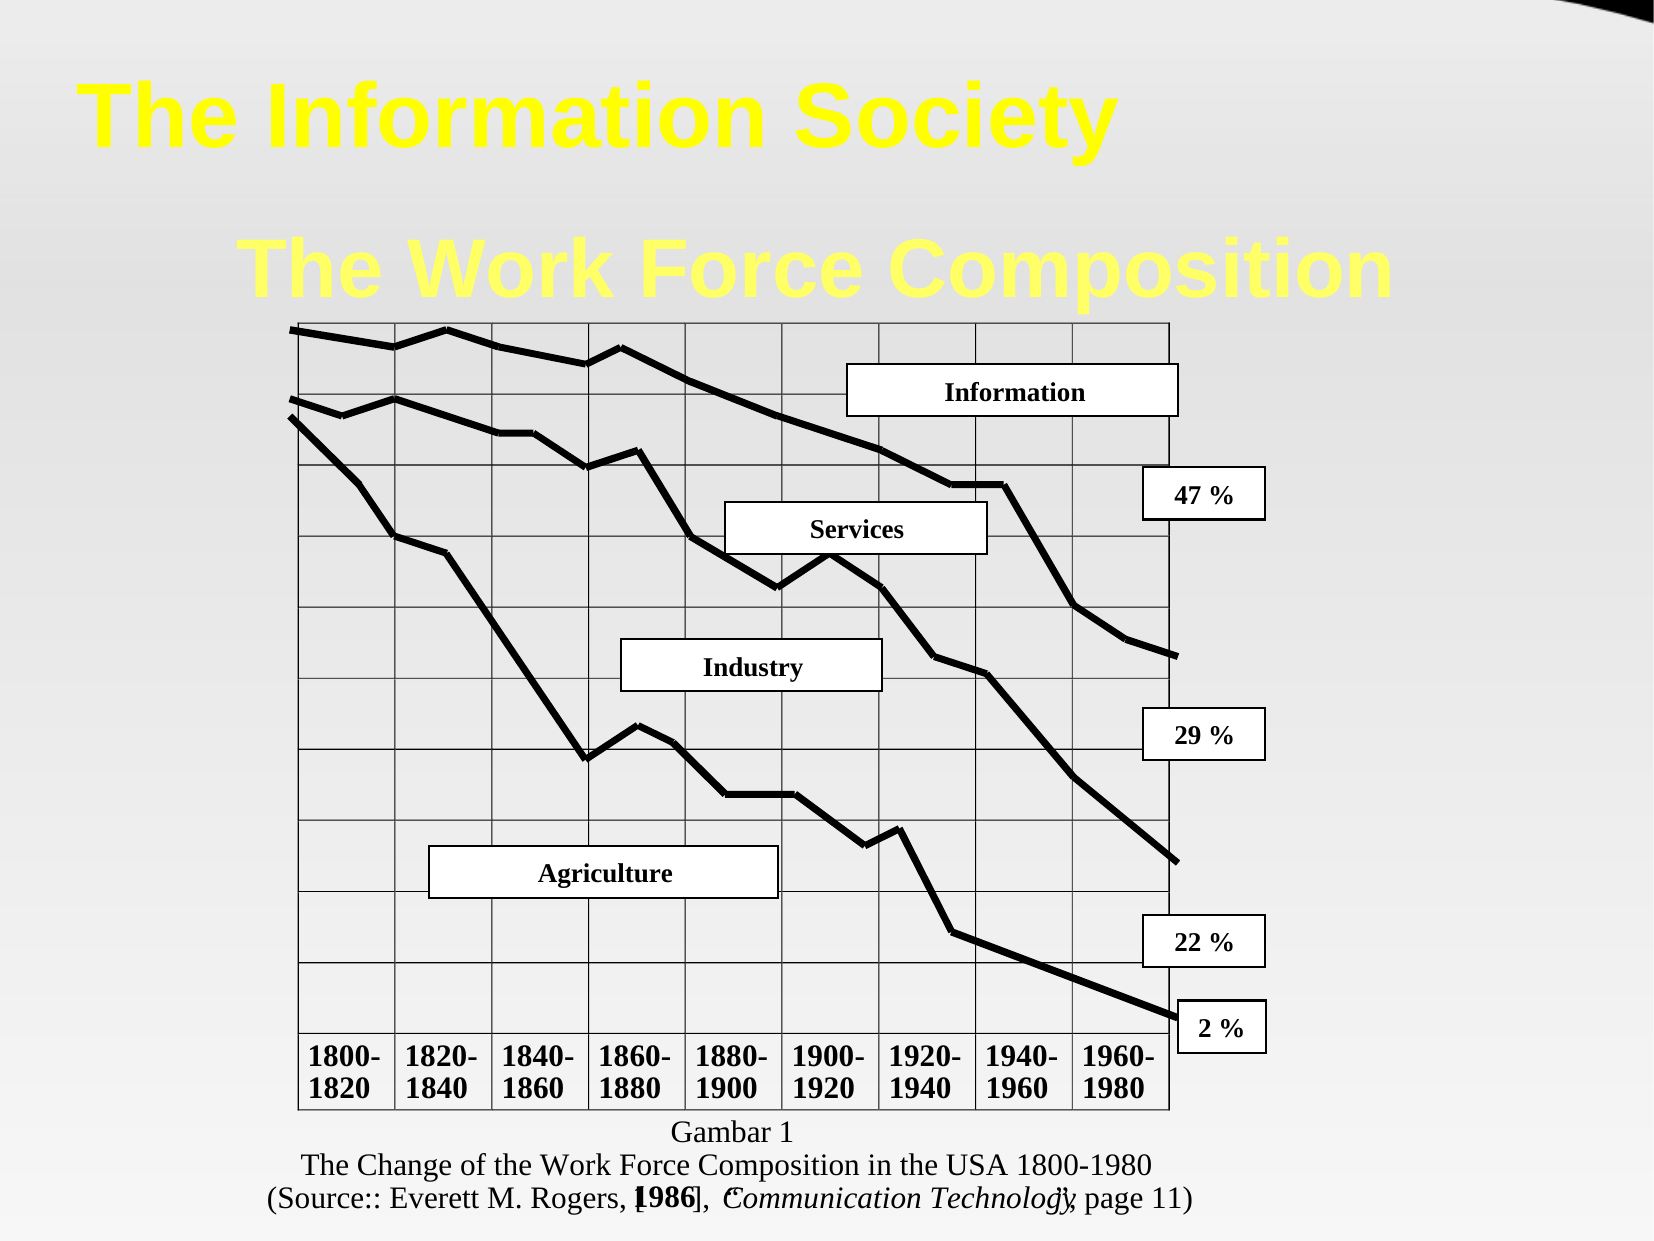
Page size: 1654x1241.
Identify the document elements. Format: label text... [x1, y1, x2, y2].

text_box 1880- [694, 1034, 769, 1073]
text_box (Source:: Everett M. Rogers, [ [266, 1176, 646, 1215]
text_box Services [809, 511, 905, 545]
text_box 1800- [307, 1034, 382, 1073]
text_box 1820- [404, 1034, 479, 1073]
text_box 1900- [791, 1034, 866, 1073]
text_box The Work Force Composition [147, 206, 1486, 322]
text_box 2 % [1198, 1010, 1246, 1043]
text_box [287, 322, 1266, 1111]
text_box 1900 [695, 1067, 759, 1106]
text_box 1980 [1082, 1067, 1146, 1106]
text_box Gambar 1 [670, 1110, 795, 1143]
text_box 1920 [792, 1067, 856, 1106]
text_box 1986 [632, 1176, 691, 1214]
text_box ”, page 11)‏ [1055, 1176, 1194, 1215]
text_box 29 % [1174, 717, 1236, 751]
text_box Communication Technology [722, 1176, 1055, 1215]
text_box 47 % [1174, 477, 1236, 510]
text_box 1820 [307, 1067, 372, 1106]
text_box Information [944, 374, 1086, 407]
text_box 1920- [888, 1034, 962, 1073]
text_box 1940 [888, 1067, 952, 1106]
text_box 1940- [985, 1034, 1059, 1073]
text_box The Change of the Work Force Composition in the USA 1800-1980 [300, 1143, 1154, 1176]
text_box 1840- [501, 1034, 575, 1073]
text_box 1860- [598, 1034, 672, 1073]
picture [0, 0, 1654, 1241]
text_box ], “ [691, 1176, 722, 1215]
text_box 1860 [501, 1067, 565, 1106]
text_box 1960- [1081, 1034, 1156, 1073]
title The Information Society [76, 7, 1565, 200]
text_box 1960 [985, 1067, 1049, 1106]
text_box 1840 [405, 1067, 469, 1106]
text_box 1880 [598, 1067, 662, 1106]
text_box Industry [702, 649, 804, 682]
text_box Agriculture [537, 855, 673, 889]
text_box 22 % [1174, 924, 1236, 957]
